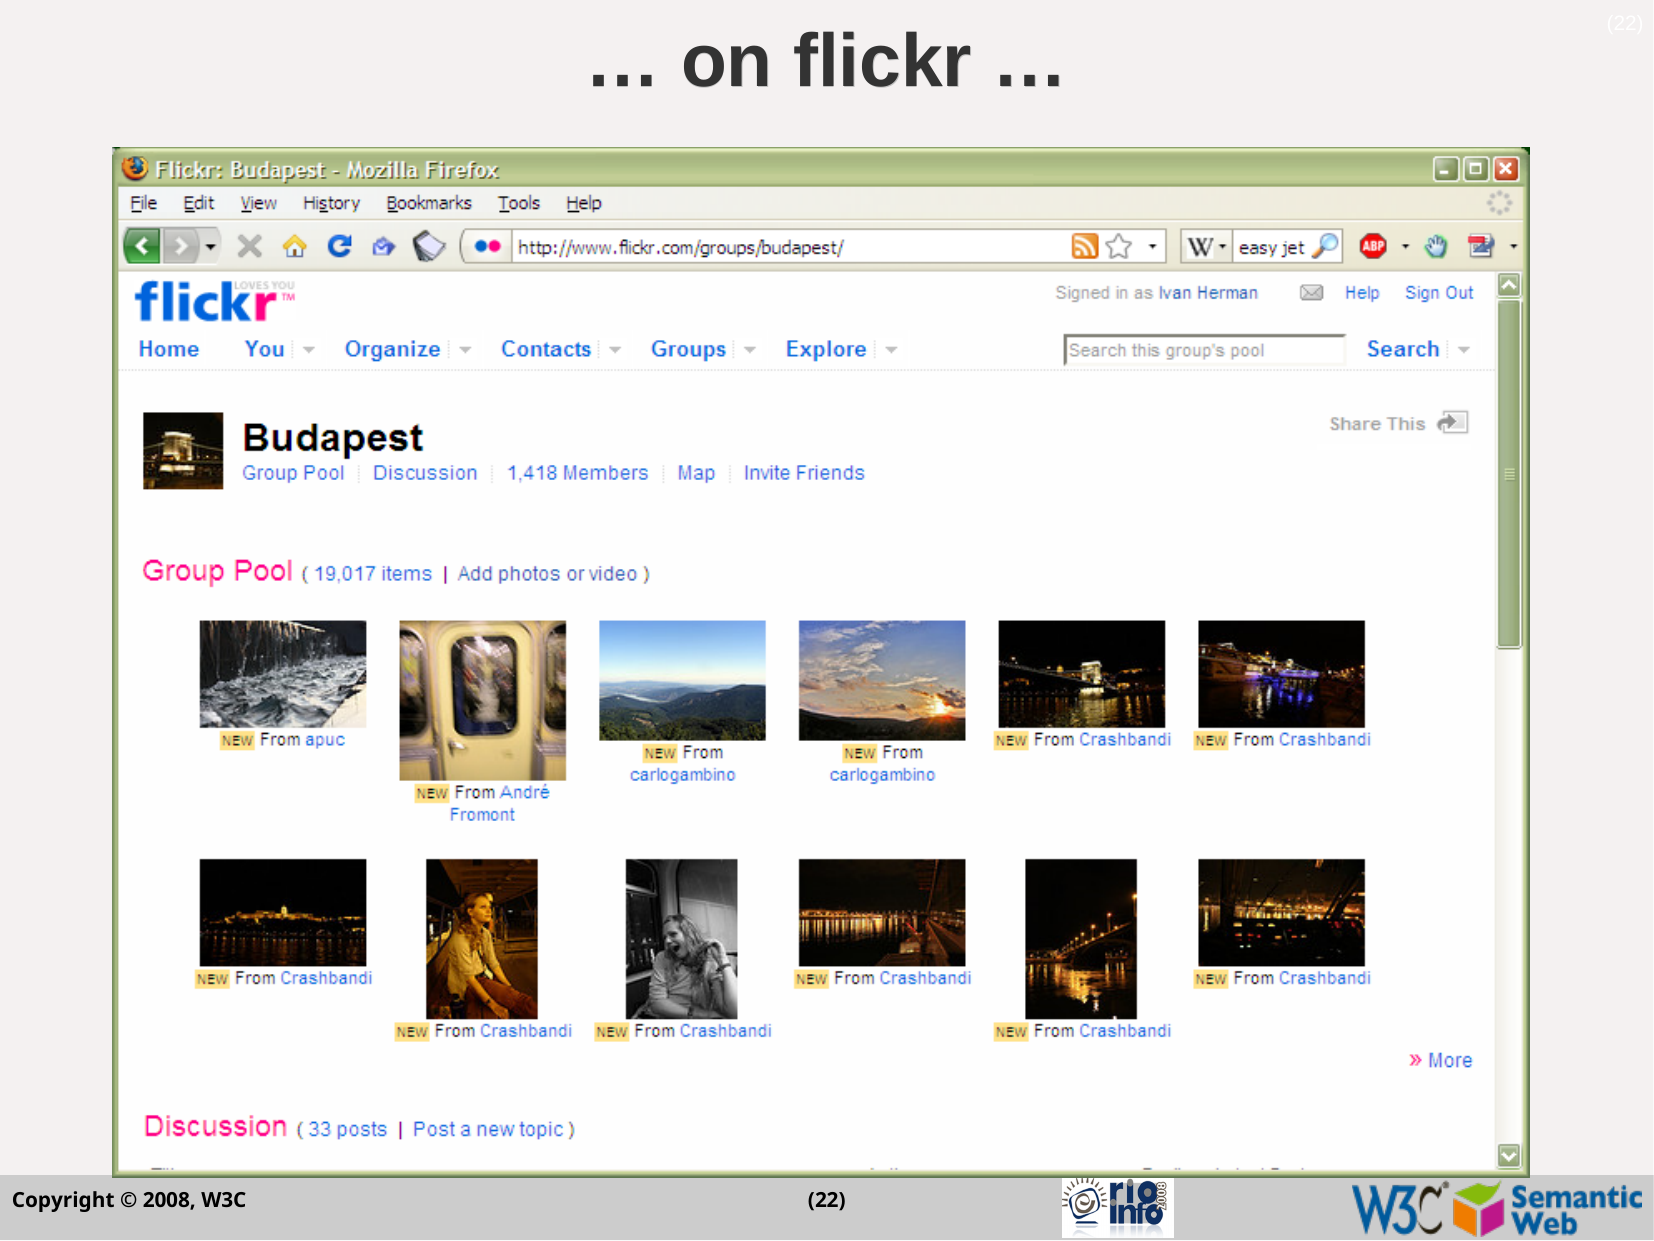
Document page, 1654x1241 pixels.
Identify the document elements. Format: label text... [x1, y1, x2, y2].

picture [112, 147, 1642, 1238]
title … on flickr … [0, 0, 1654, 119]
